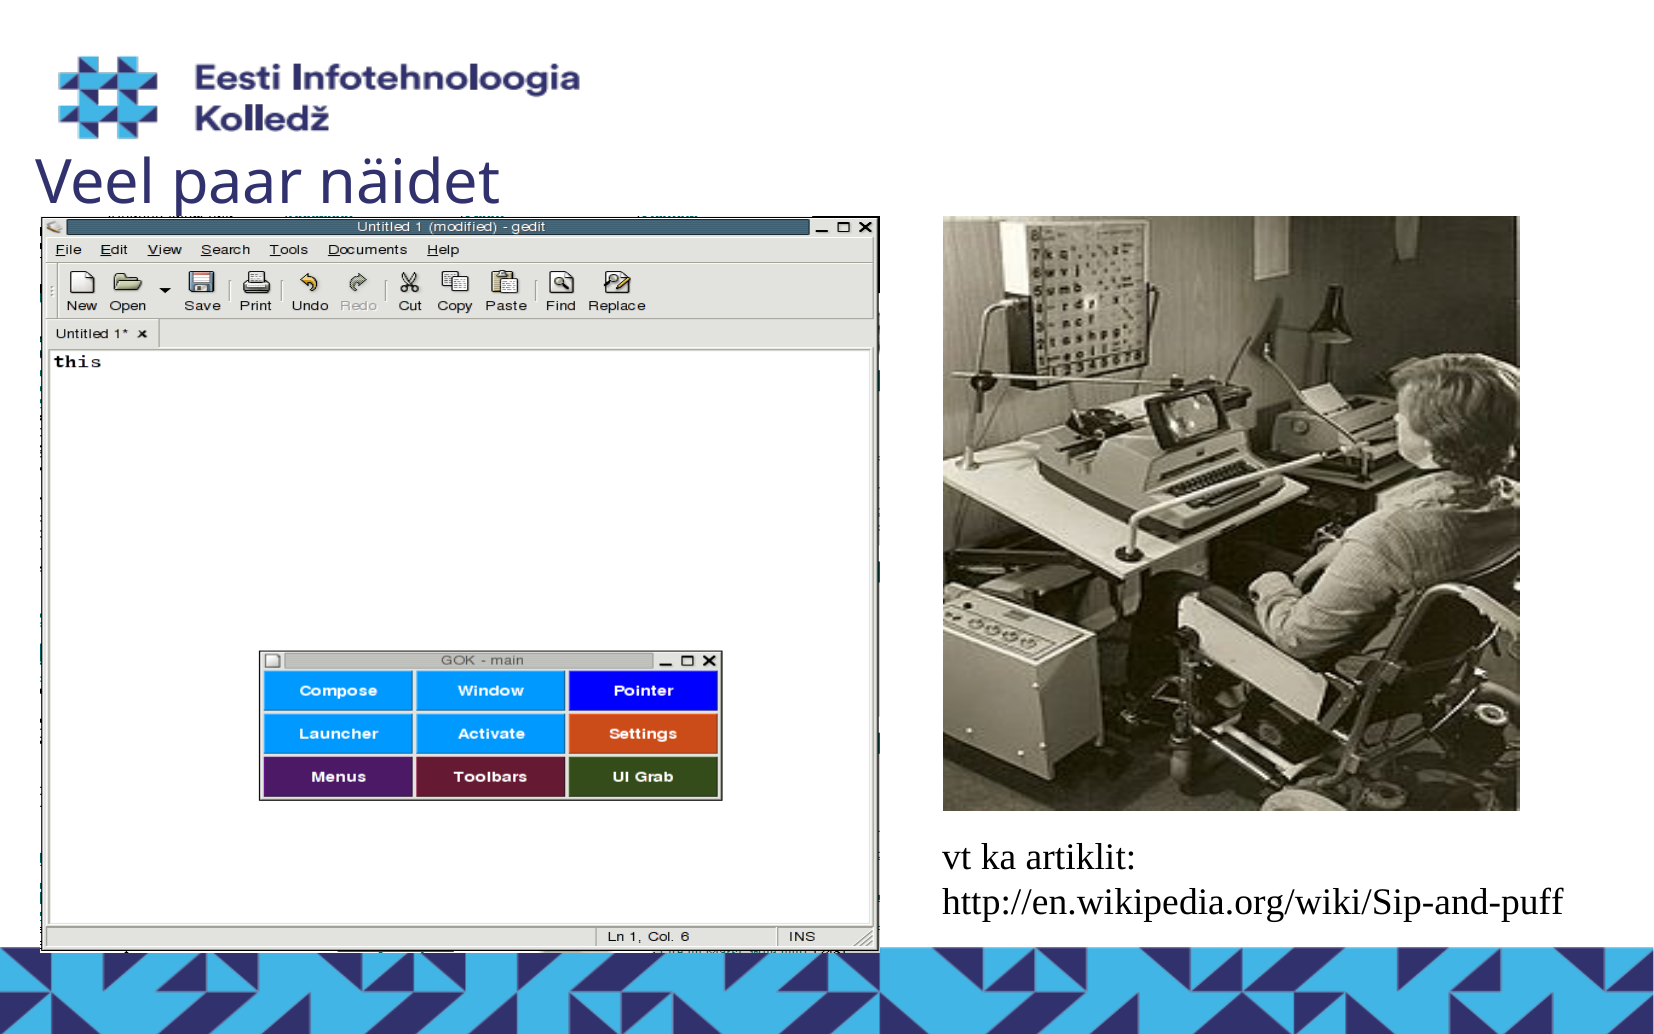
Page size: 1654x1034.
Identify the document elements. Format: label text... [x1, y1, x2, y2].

title Veel paar näidet [35, 93, 1171, 267]
picture [40, 216, 880, 953]
text_box vt ka artiklit: http://en.wikipedia.org/wiki/Sip-and-puff [942, 833, 1654, 920]
picture [943, 216, 1520, 811]
